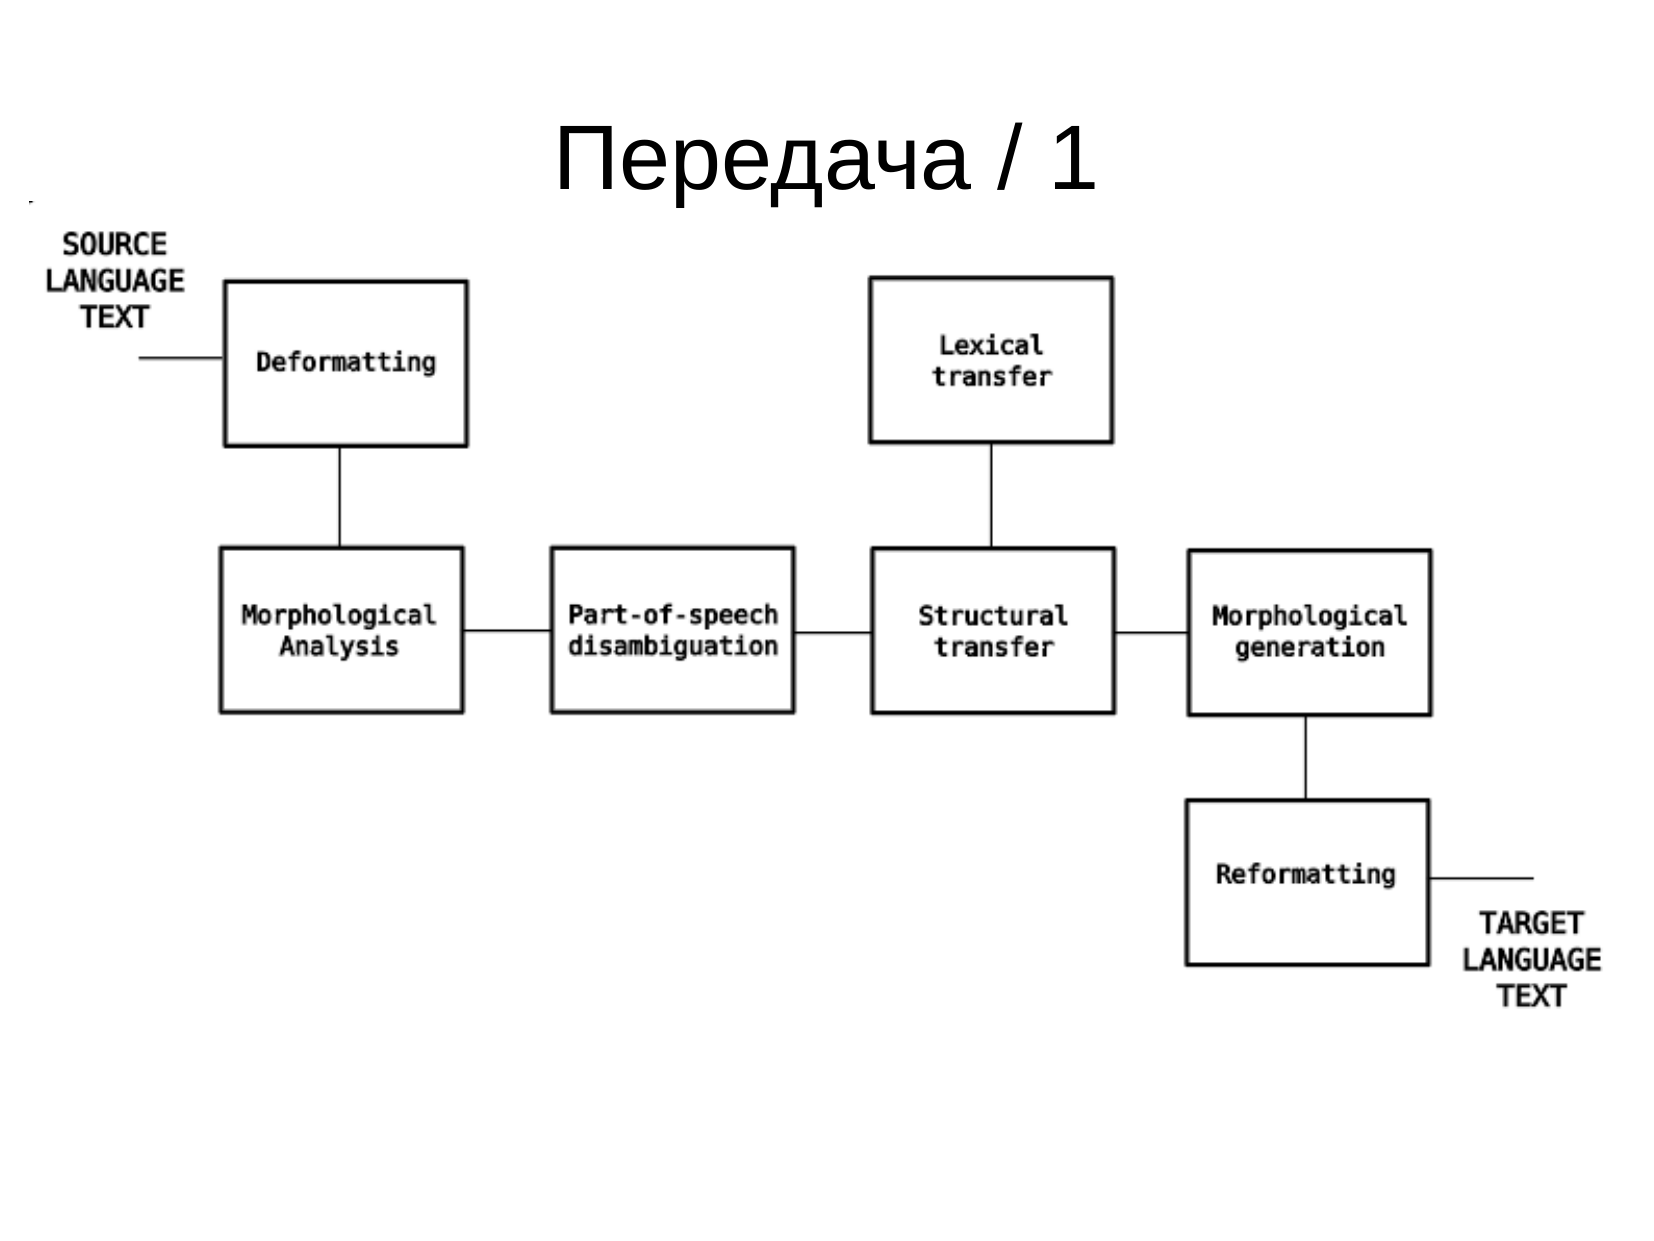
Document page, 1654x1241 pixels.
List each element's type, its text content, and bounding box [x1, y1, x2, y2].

title Передача / 1 [82, 49, 1571, 257]
picture [29, 201, 1628, 1034]
